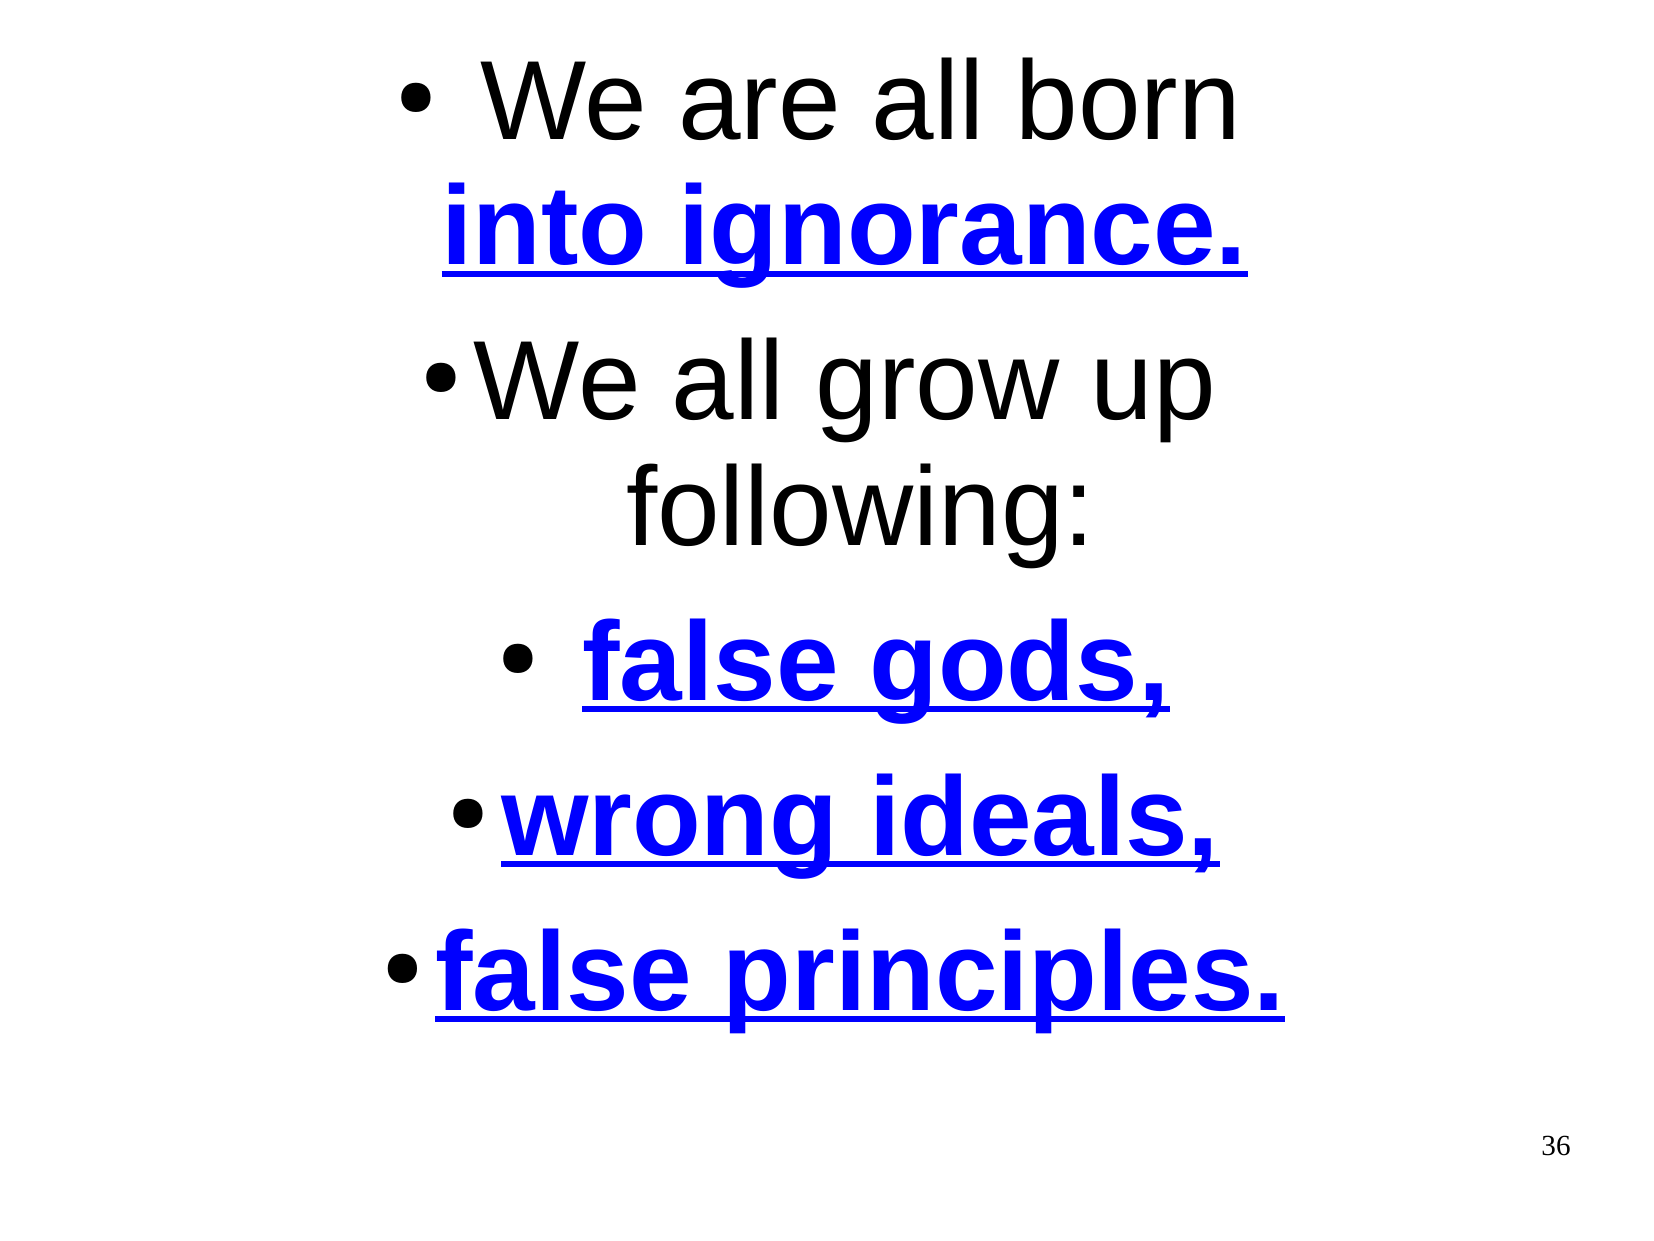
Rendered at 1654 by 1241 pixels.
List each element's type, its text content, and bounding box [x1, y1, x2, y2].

list We are all born into ignorance. We all grow up following: false gods, wrong ideals, false principles. [37, 37, 1613, 1238]
